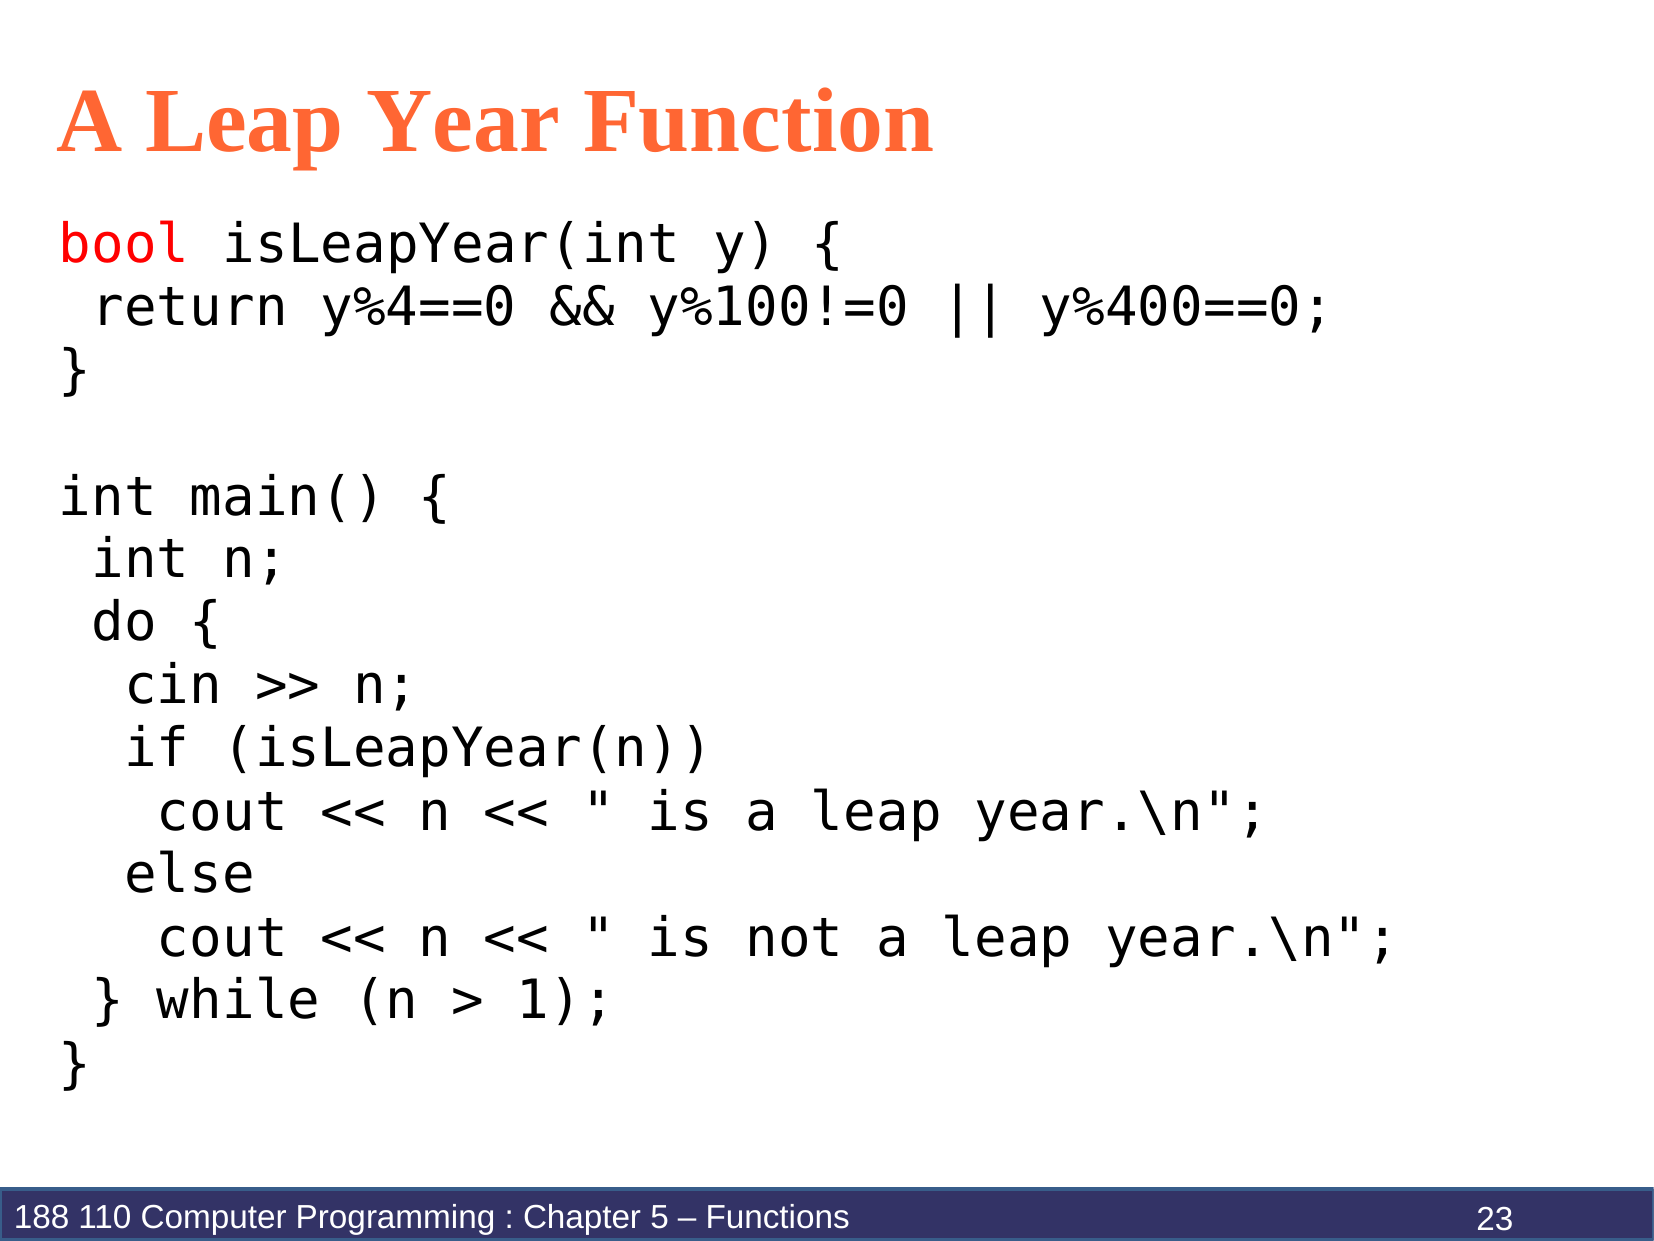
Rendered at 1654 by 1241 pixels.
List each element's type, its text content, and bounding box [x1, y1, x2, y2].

title A Leap Year Function [55, 46, 1591, 182]
text_box bool isLeapYear(int y) { return y%4==0 && y%100!=0 || y%400==0; } int main() { int n; do { cin >> n; if (isLeapYear(n)) cout << n << " is a leap year.\n"; else cout << n << " is not a leap year.\n"; } while (n > 1); } [59, 212, 1595, 1182]
